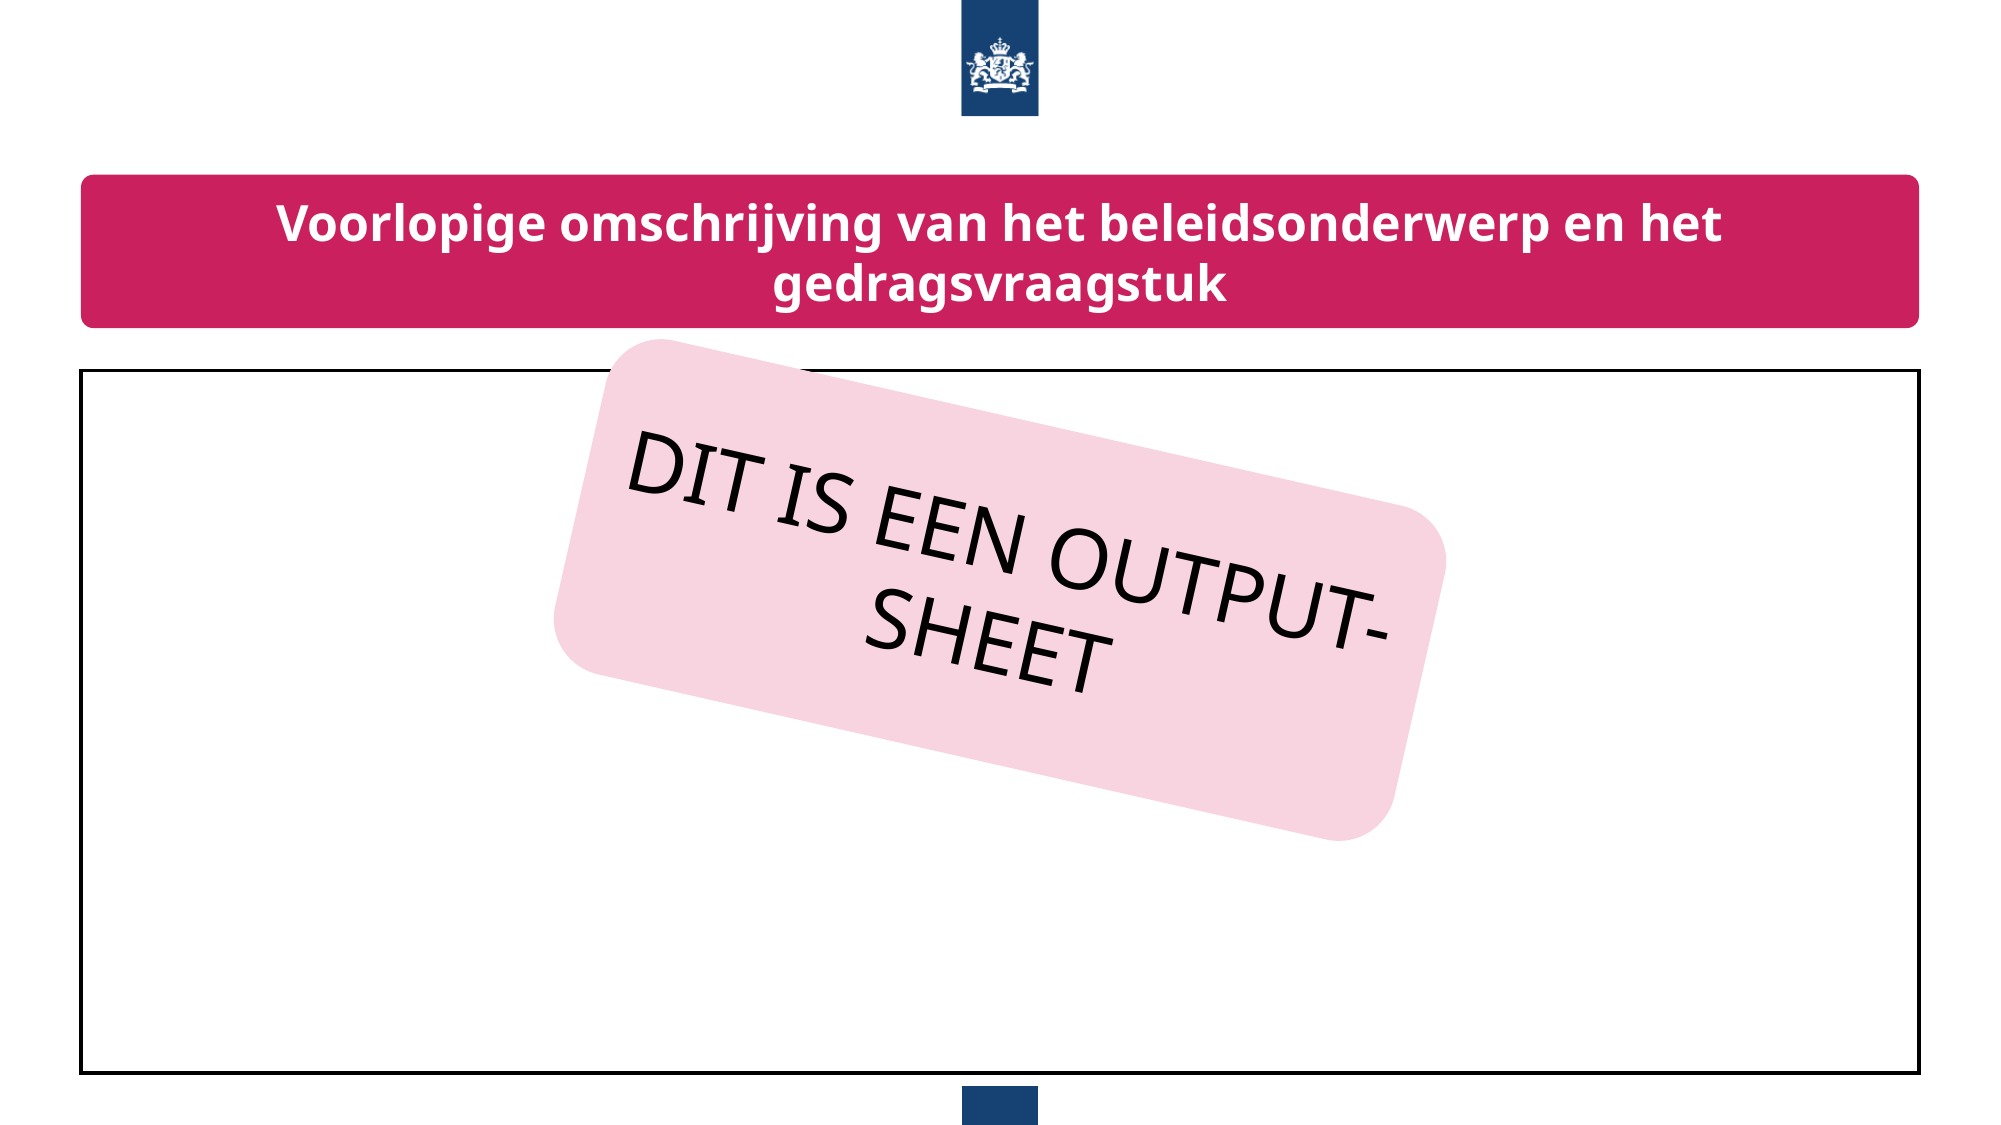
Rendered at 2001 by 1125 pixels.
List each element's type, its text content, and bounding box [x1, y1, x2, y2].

text_box Voorlopige omschrijving van het beleidsonderwerp en het gedragsvraagstuk [80, 174, 1920, 329]
text_box DIT IS EEN OUTPUT-SHEET [553, 339, 1447, 841]
text_box [80, 370, 1919, 1073]
